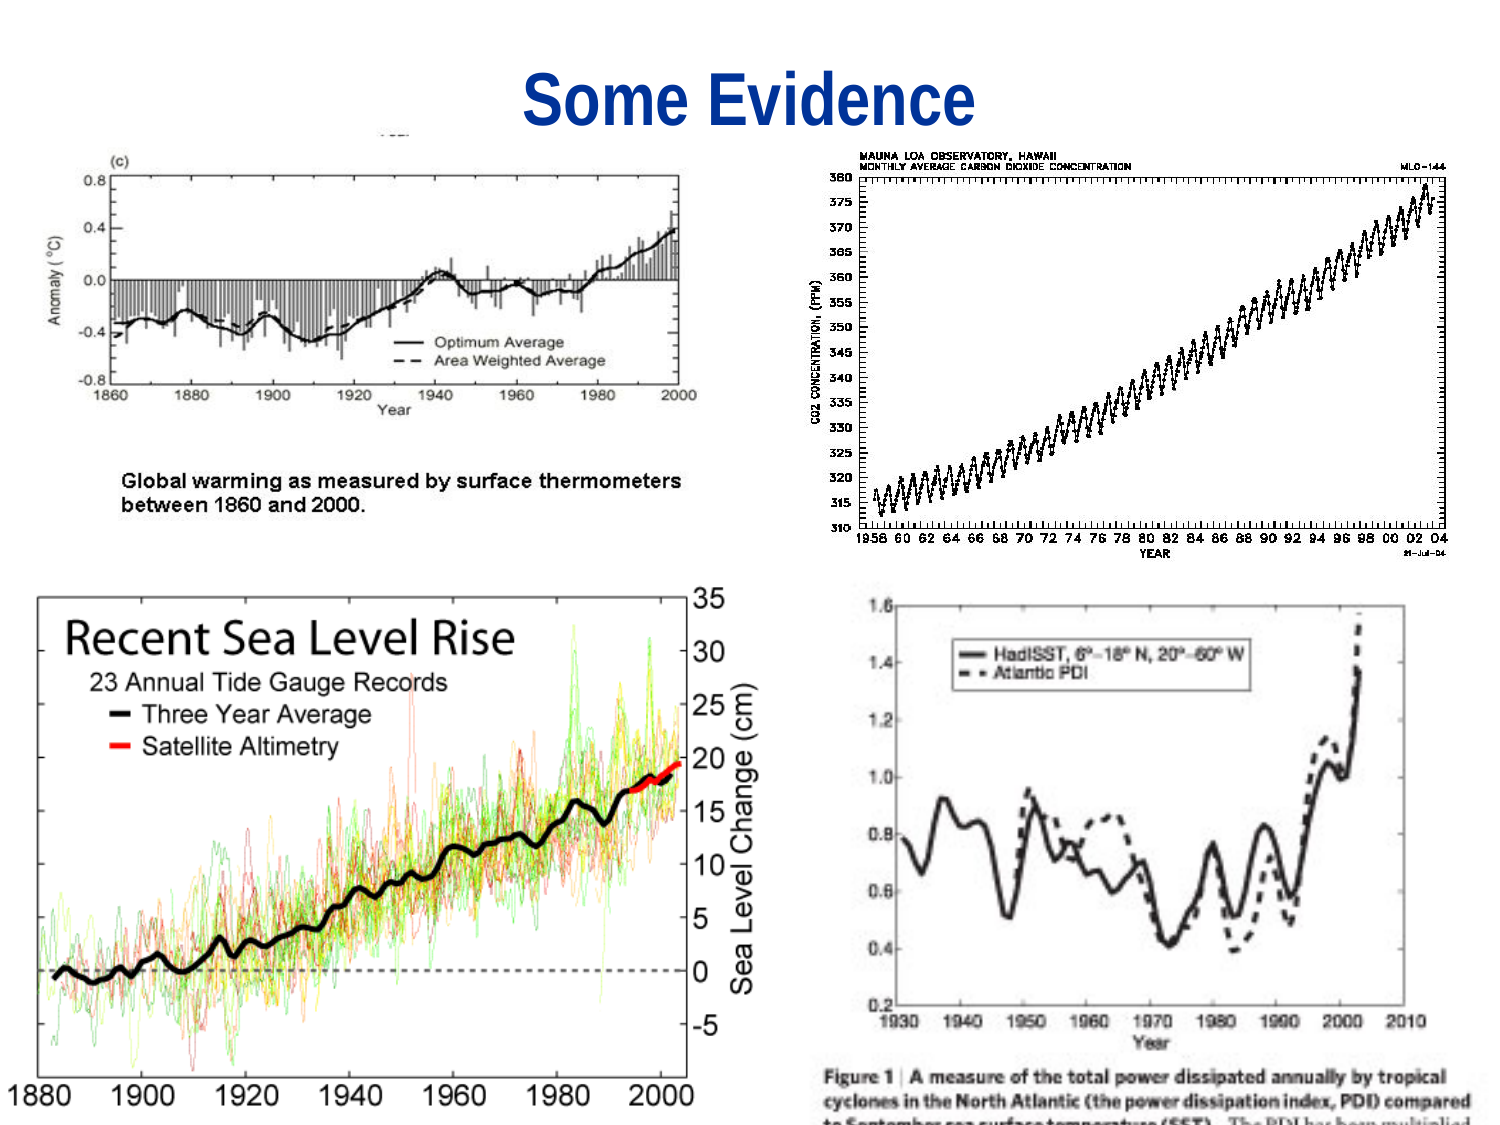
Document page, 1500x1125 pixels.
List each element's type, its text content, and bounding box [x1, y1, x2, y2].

picture [0, 87, 1500, 1125]
title Some Evidence [24, 12, 1476, 201]
